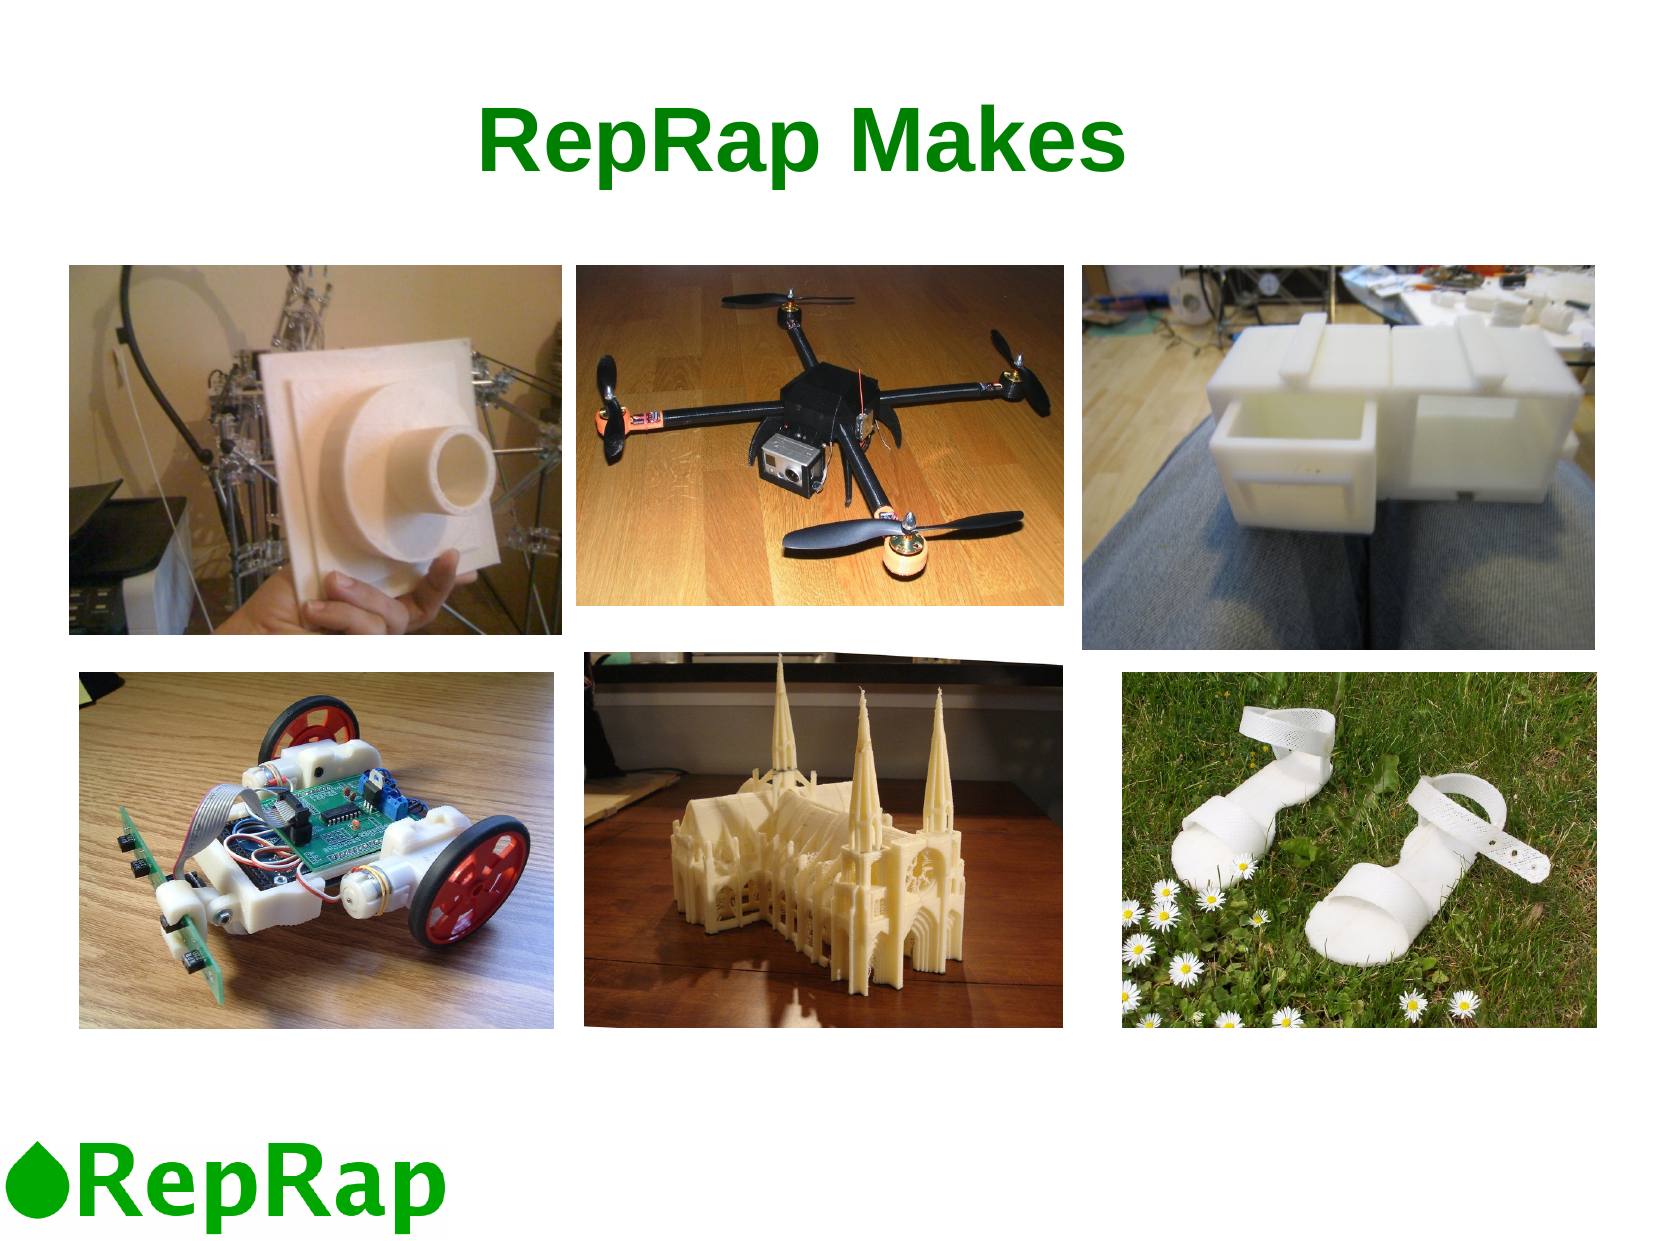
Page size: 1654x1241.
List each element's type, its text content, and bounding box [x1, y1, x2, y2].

picture [584, 652, 1063, 1028]
title RepRap Makes [59, 43, 1548, 237]
picture [1122, 672, 1597, 1028]
picture [1082, 265, 1595, 650]
picture [0, 1137, 451, 1240]
picture [79, 672, 554, 1029]
picture [576, 265, 1064, 606]
picture [69, 265, 562, 635]
